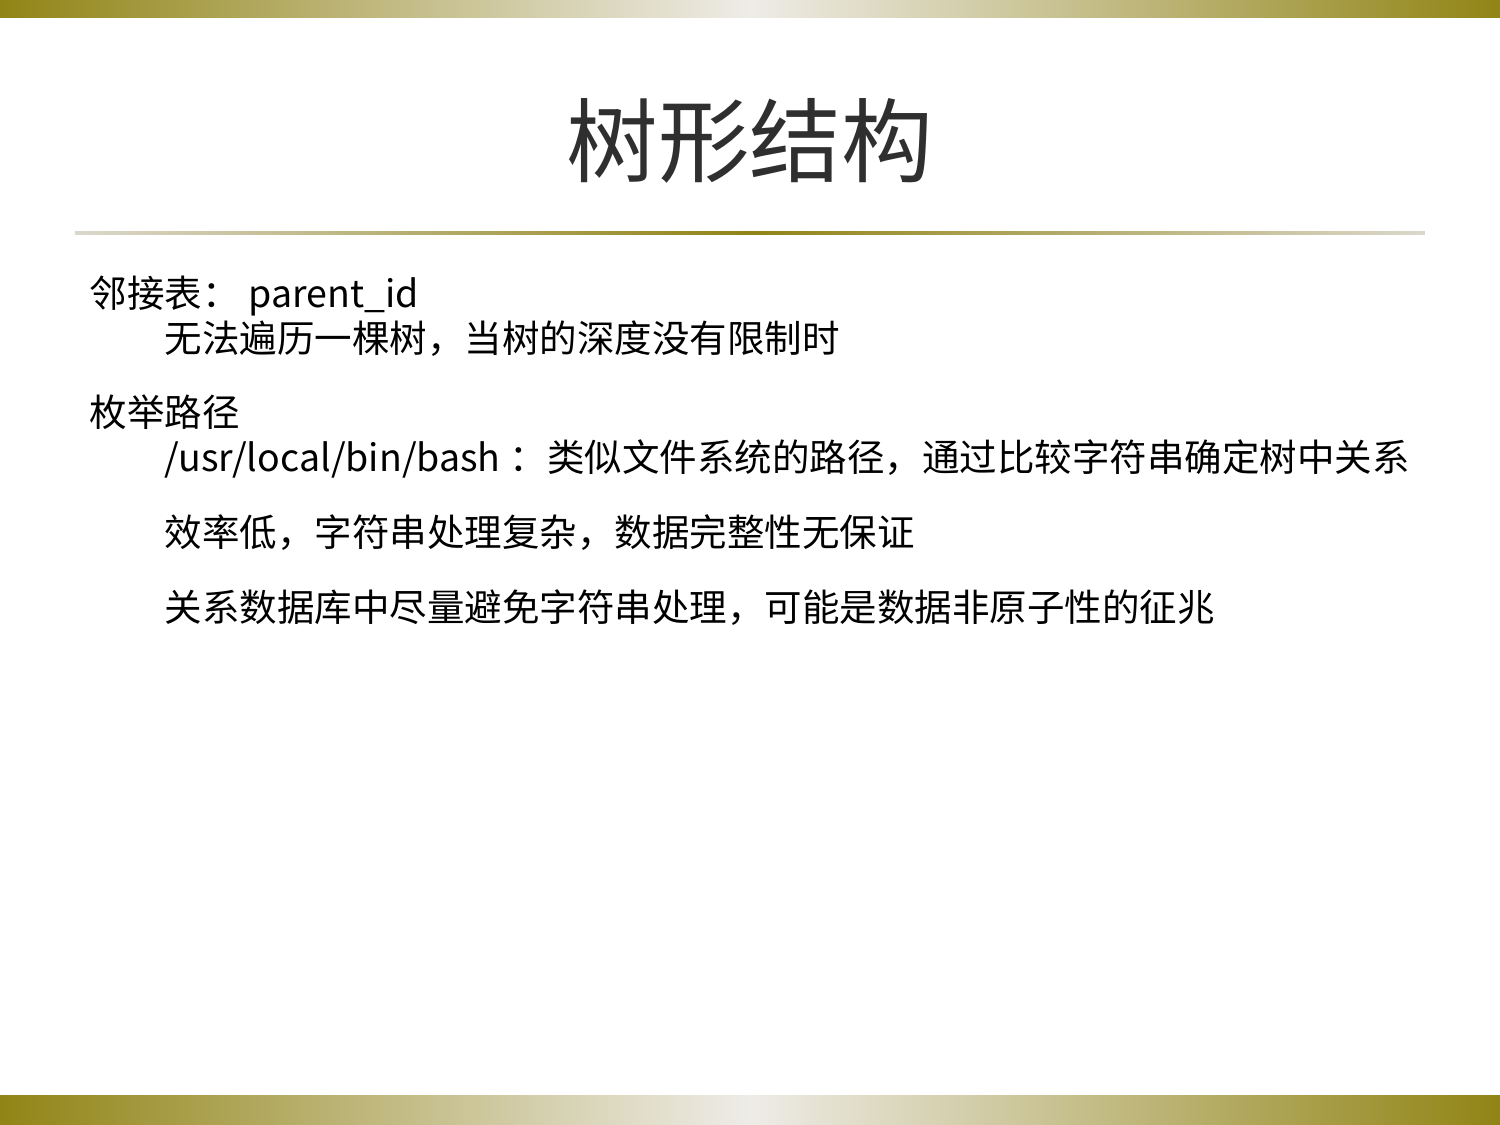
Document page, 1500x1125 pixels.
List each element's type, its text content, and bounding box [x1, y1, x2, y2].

title 树形结构 [75, 45, 1425, 233]
list 邻接表：parent_id 无法遍历一棵树，当树的深度没有限制时 枚举路径 /usr/local/bin/bash：类似文件系统的路径，通过比较字符串确定树中关系 效率低，字符串处理复杂，数据完整性无保证 关系数据库中尽量避免字符串处理，可能是数据非原子性的征兆 [75, 262, 1425, 1032]
